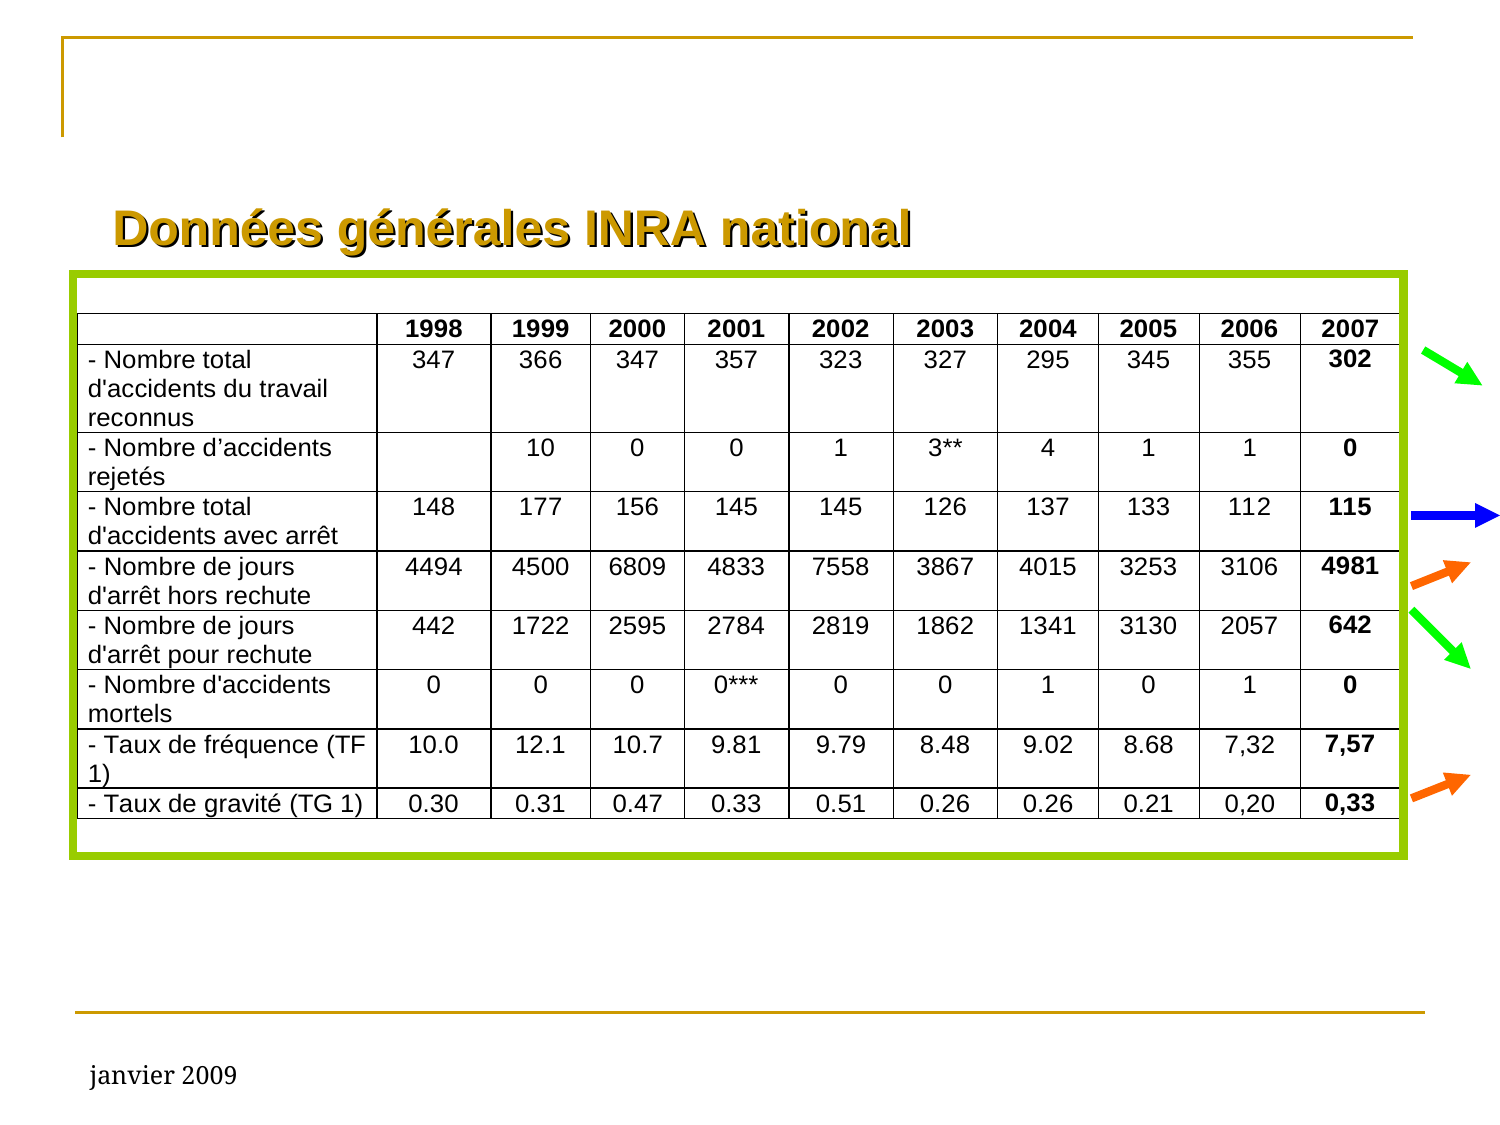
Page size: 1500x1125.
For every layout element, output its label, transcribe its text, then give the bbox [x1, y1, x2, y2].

picture [76, 277, 1400, 852]
text_box Données générales INRA national [97, 187, 927, 263]
